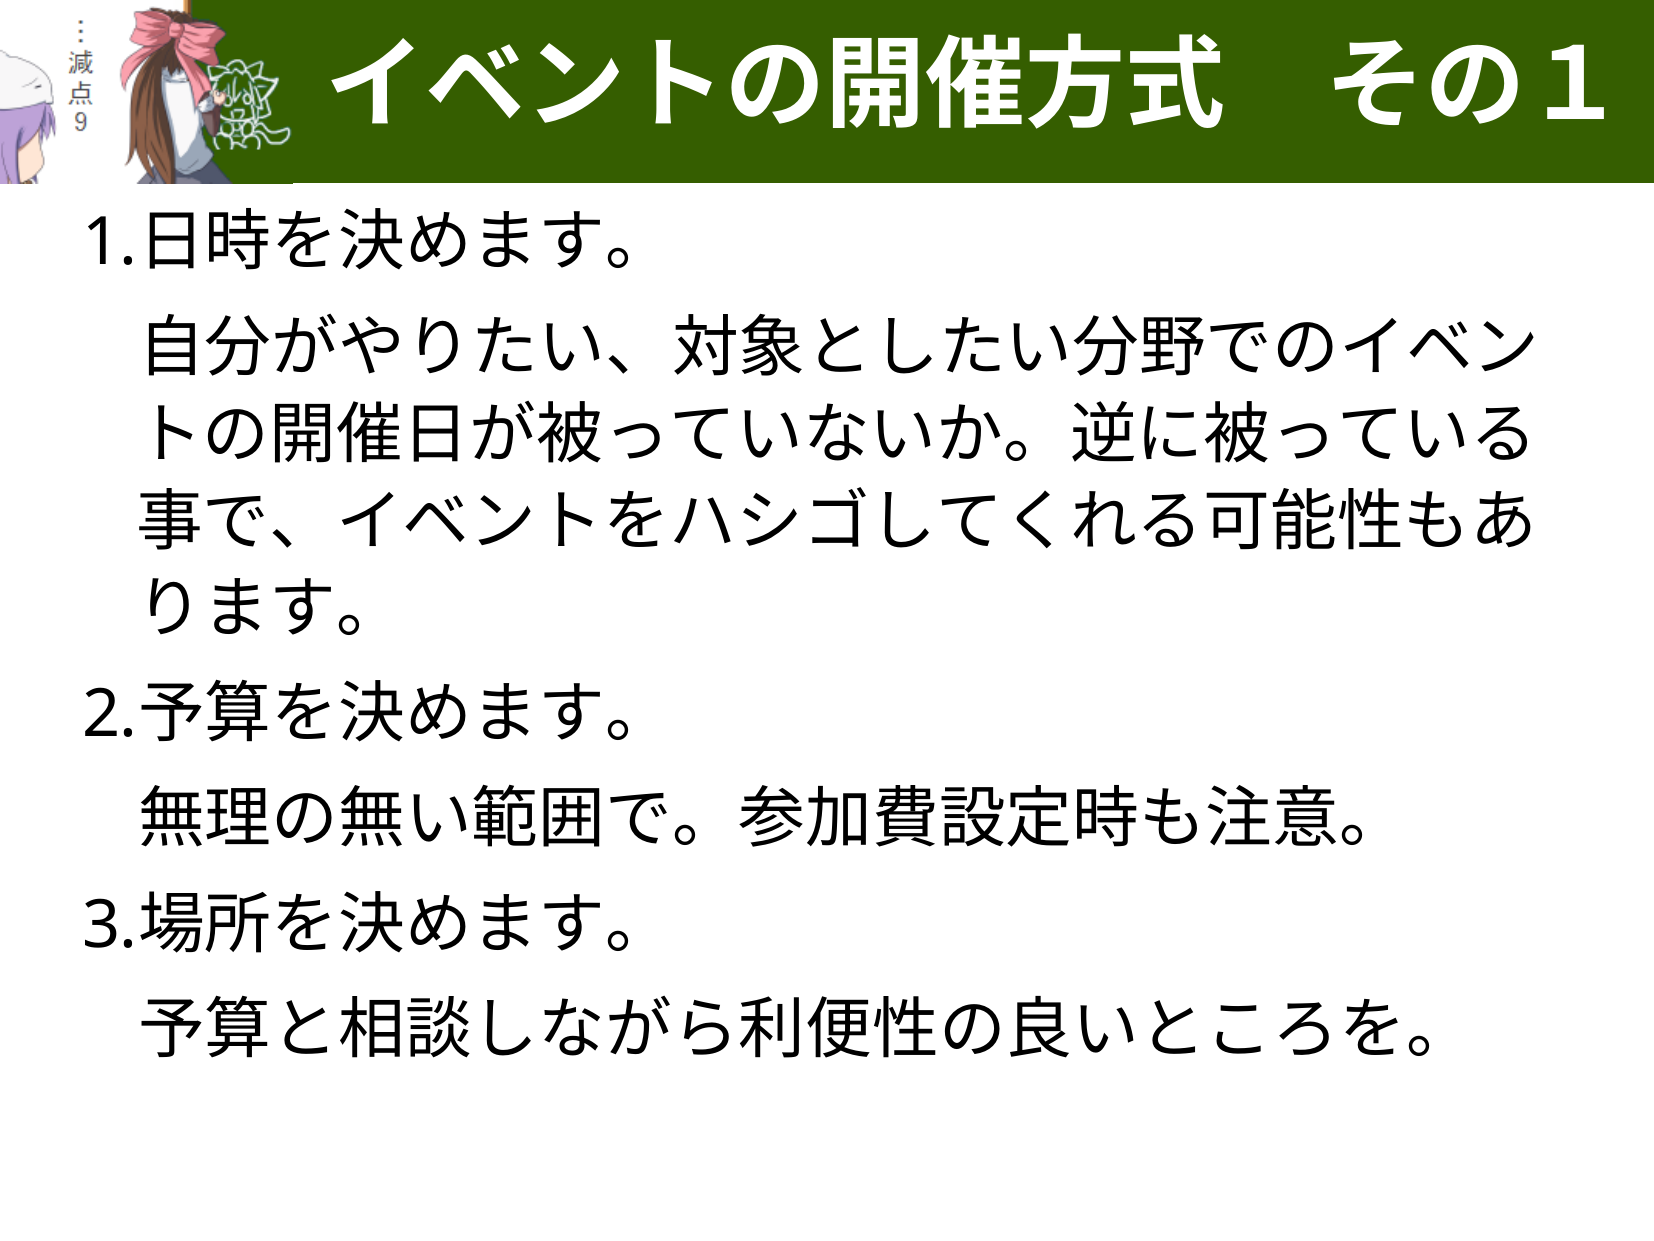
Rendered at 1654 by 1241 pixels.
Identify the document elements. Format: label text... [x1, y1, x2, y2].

picture [0, 0, 293, 184]
title イベントの開催方式 その１ [325, 0, 1654, 168]
list 日時を決めます。 自分がやりたい、対象としたい分野でのイベントの開催日が被っていないか。逆に被っている事で、イベントをハシゴしてくれる可能性もあります。 予算を決めます。 無理の無い範囲で。参加費設定時も注意。 場所を決めます。 予算と相談しながら利便性の良いところを。 [65, 195, 1595, 1099]
